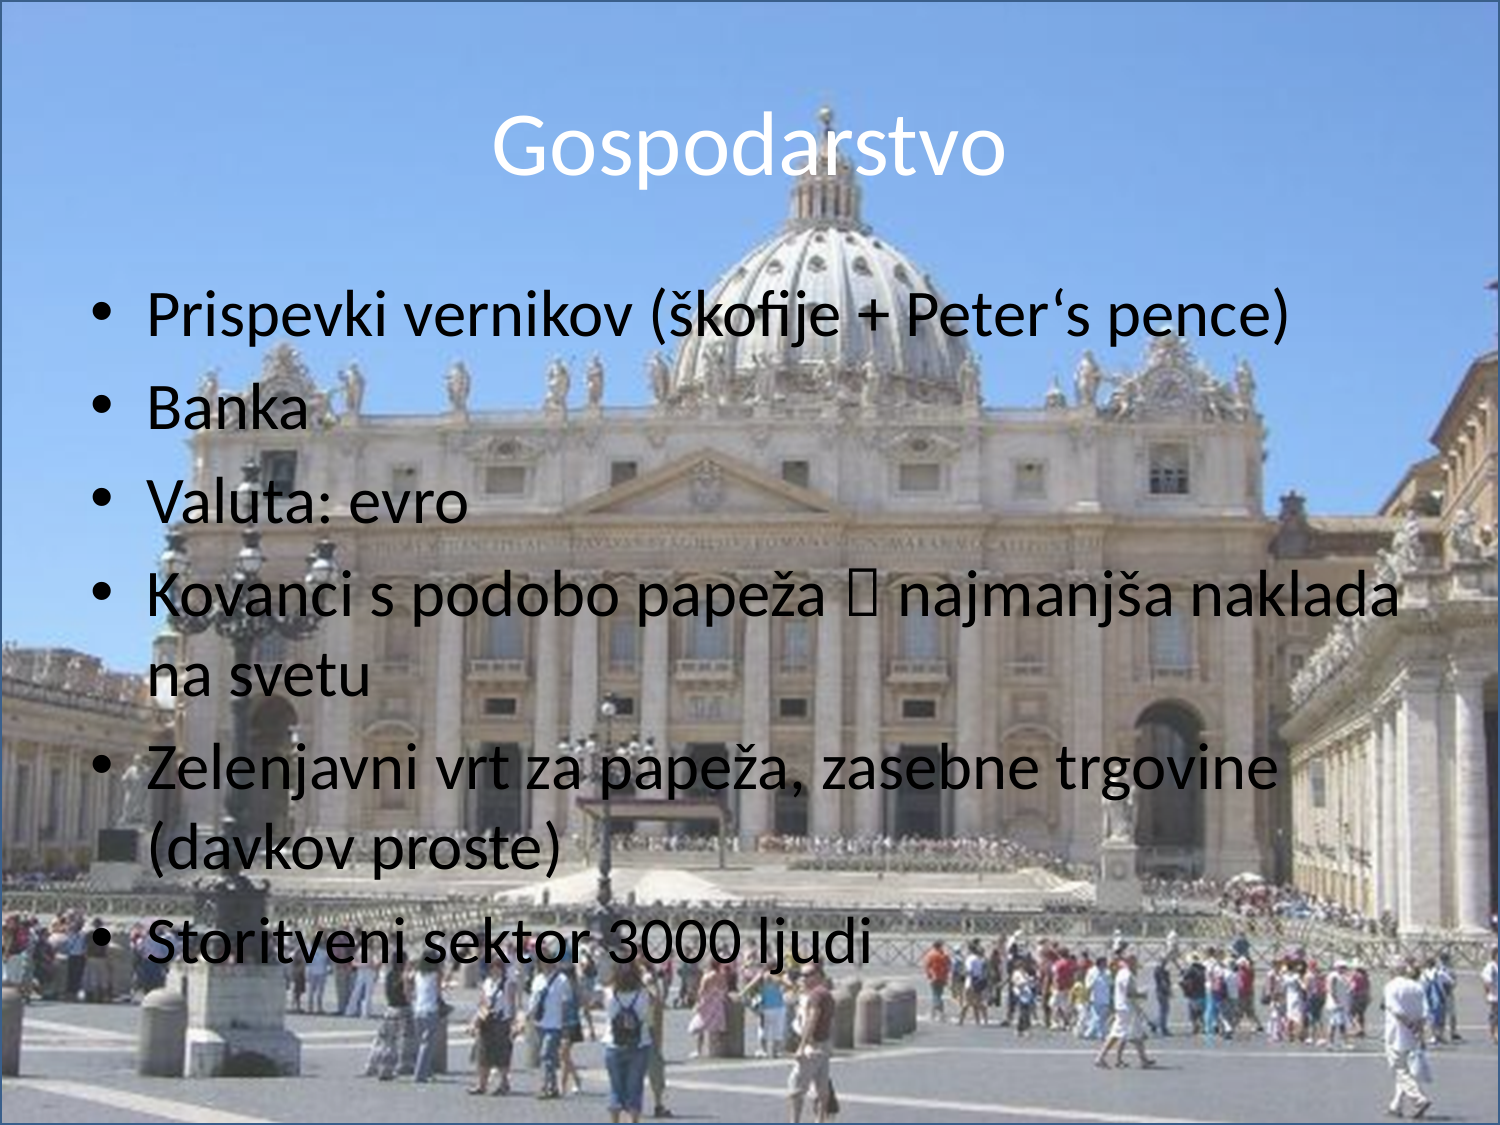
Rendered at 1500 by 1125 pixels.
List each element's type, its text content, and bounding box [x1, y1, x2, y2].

text_box [0, 0, 1500, 1125]
list Prispevki vernikov (škofije + Peter‘s pence) Banka Valuta: evro Kovanci s podobo papeža  najmanjša naklada na svetu Zelenjavni vrt za papeža, zasebne trgovine (davkov proste) Storitveni sektor 3000 ljudi [75, 262, 1425, 1005]
title Gospodarstvo [75, 45, 1425, 233]
